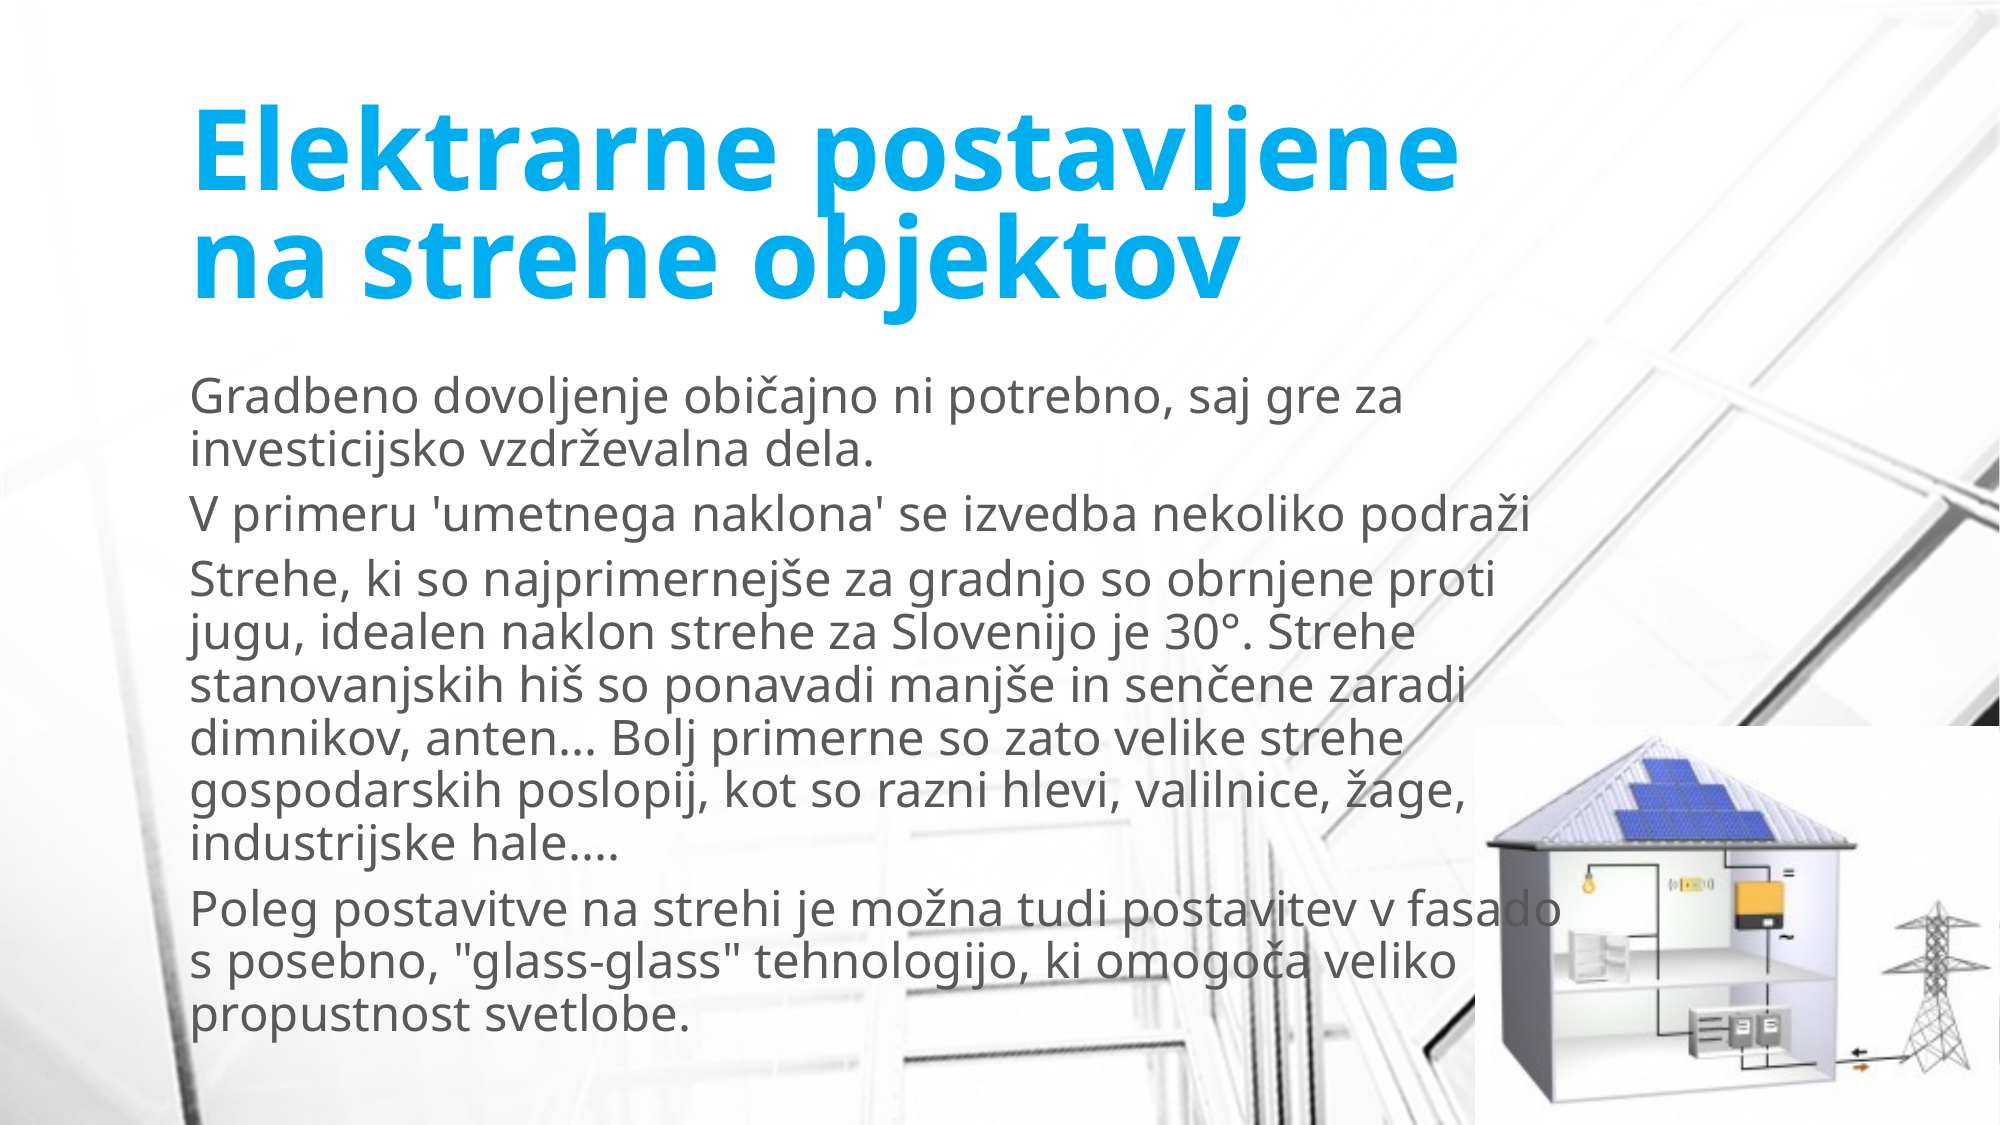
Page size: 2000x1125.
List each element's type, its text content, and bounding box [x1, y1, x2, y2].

picture [0, 0, 2000, 1125]
list Gradbeno dovoljenje običajno ni potrebno, saj gre za investicijsko vzdrževalna dela. V primeru 'umetnega naklona' se izvedba nekoliko podraži Strehe, ki so najprimernejše za gradnjo so obrnjene proti jugu, idealen naklon strehe za Slovenijo je 30°. Strehe stanovanjskih hiš so ponavadi manjše in senčene zaradi dimnikov, anten... Bolj primerne so zato velike strehe gospodarskih poslopij, kot so razni hlevi, valilnice, žage, industrijske hale.... Poleg postavitve na strehi je možna tudi postavitev v fasado s posebno, "glass-glass" tehnologijo, ki omogoča veliko propustnost svetlobe. [174, 363, 1600, 1055]
title Elektrarne postavljene na strehe objektov [174, 87, 1600, 363]
